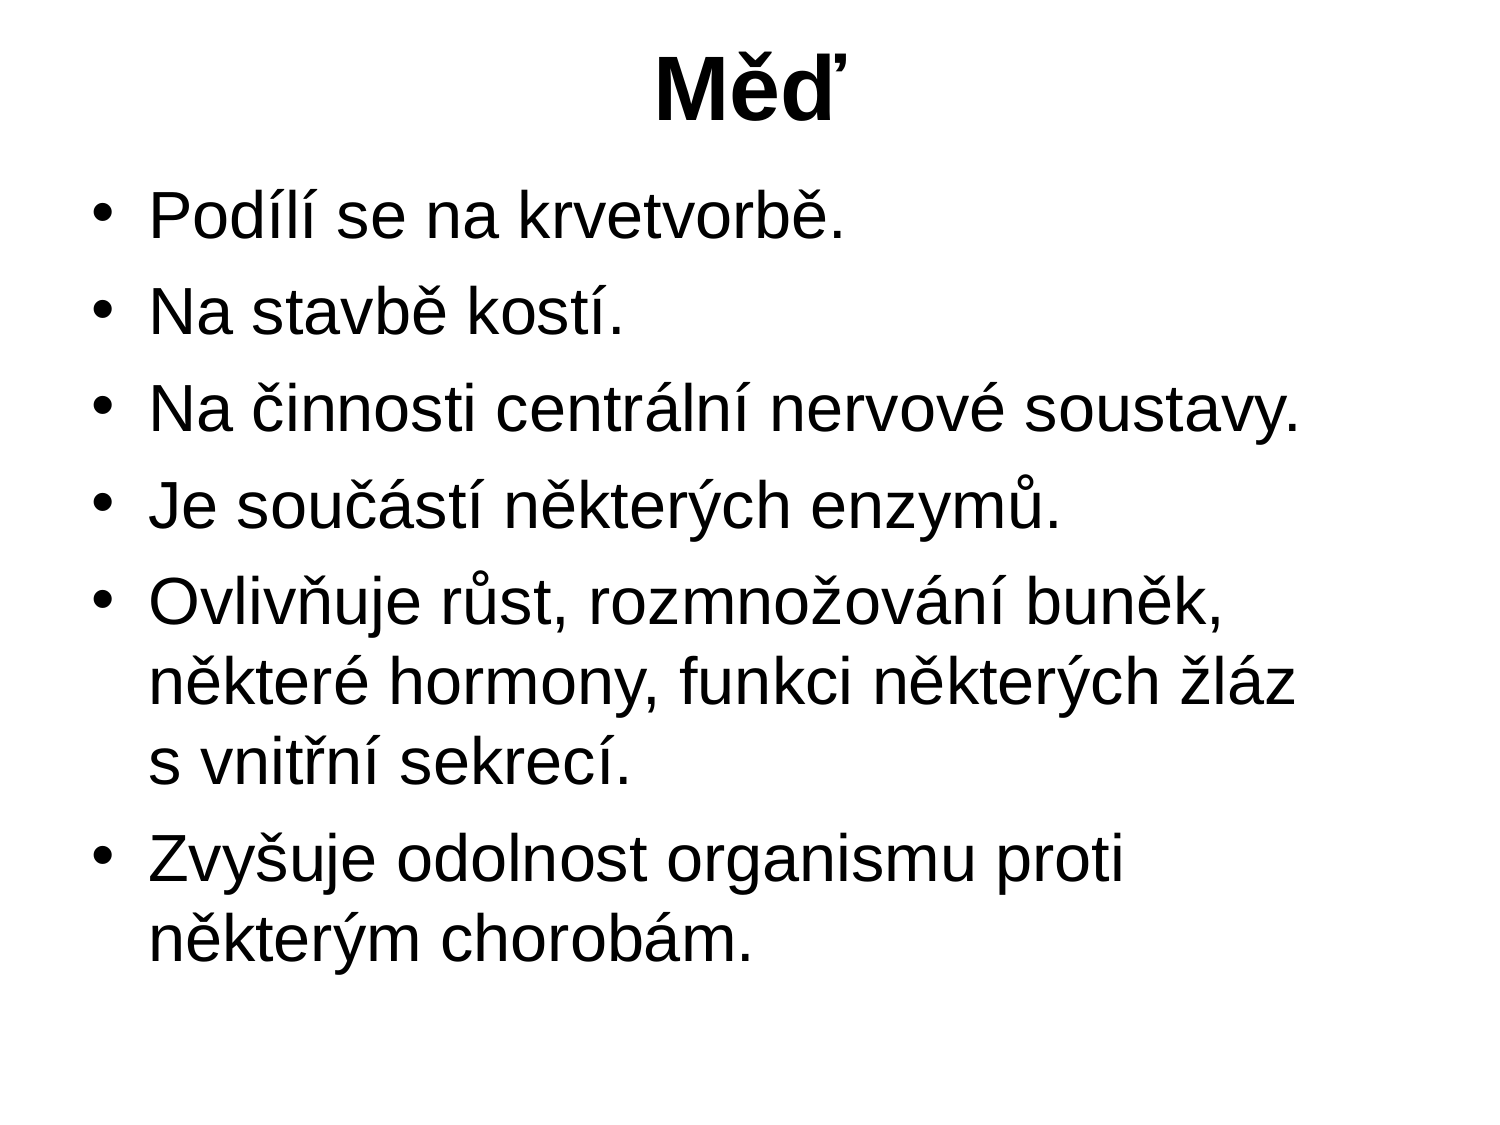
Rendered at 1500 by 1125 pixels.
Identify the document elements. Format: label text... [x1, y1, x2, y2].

title Měď [75, 21, 1426, 257]
list Podílí se na krvetvorbě. Na stavbě kostí. Na činnosti centrální nervové soustavy. Je součástí některých enzymů. Ovlivňuje růst, rozmnožování buněk, některé hormony, funkci některých žláz s vnitřní sekrecí. Zvyšuje odolnost organismu proti některým chorobám. [76, 164, 1427, 1010]
